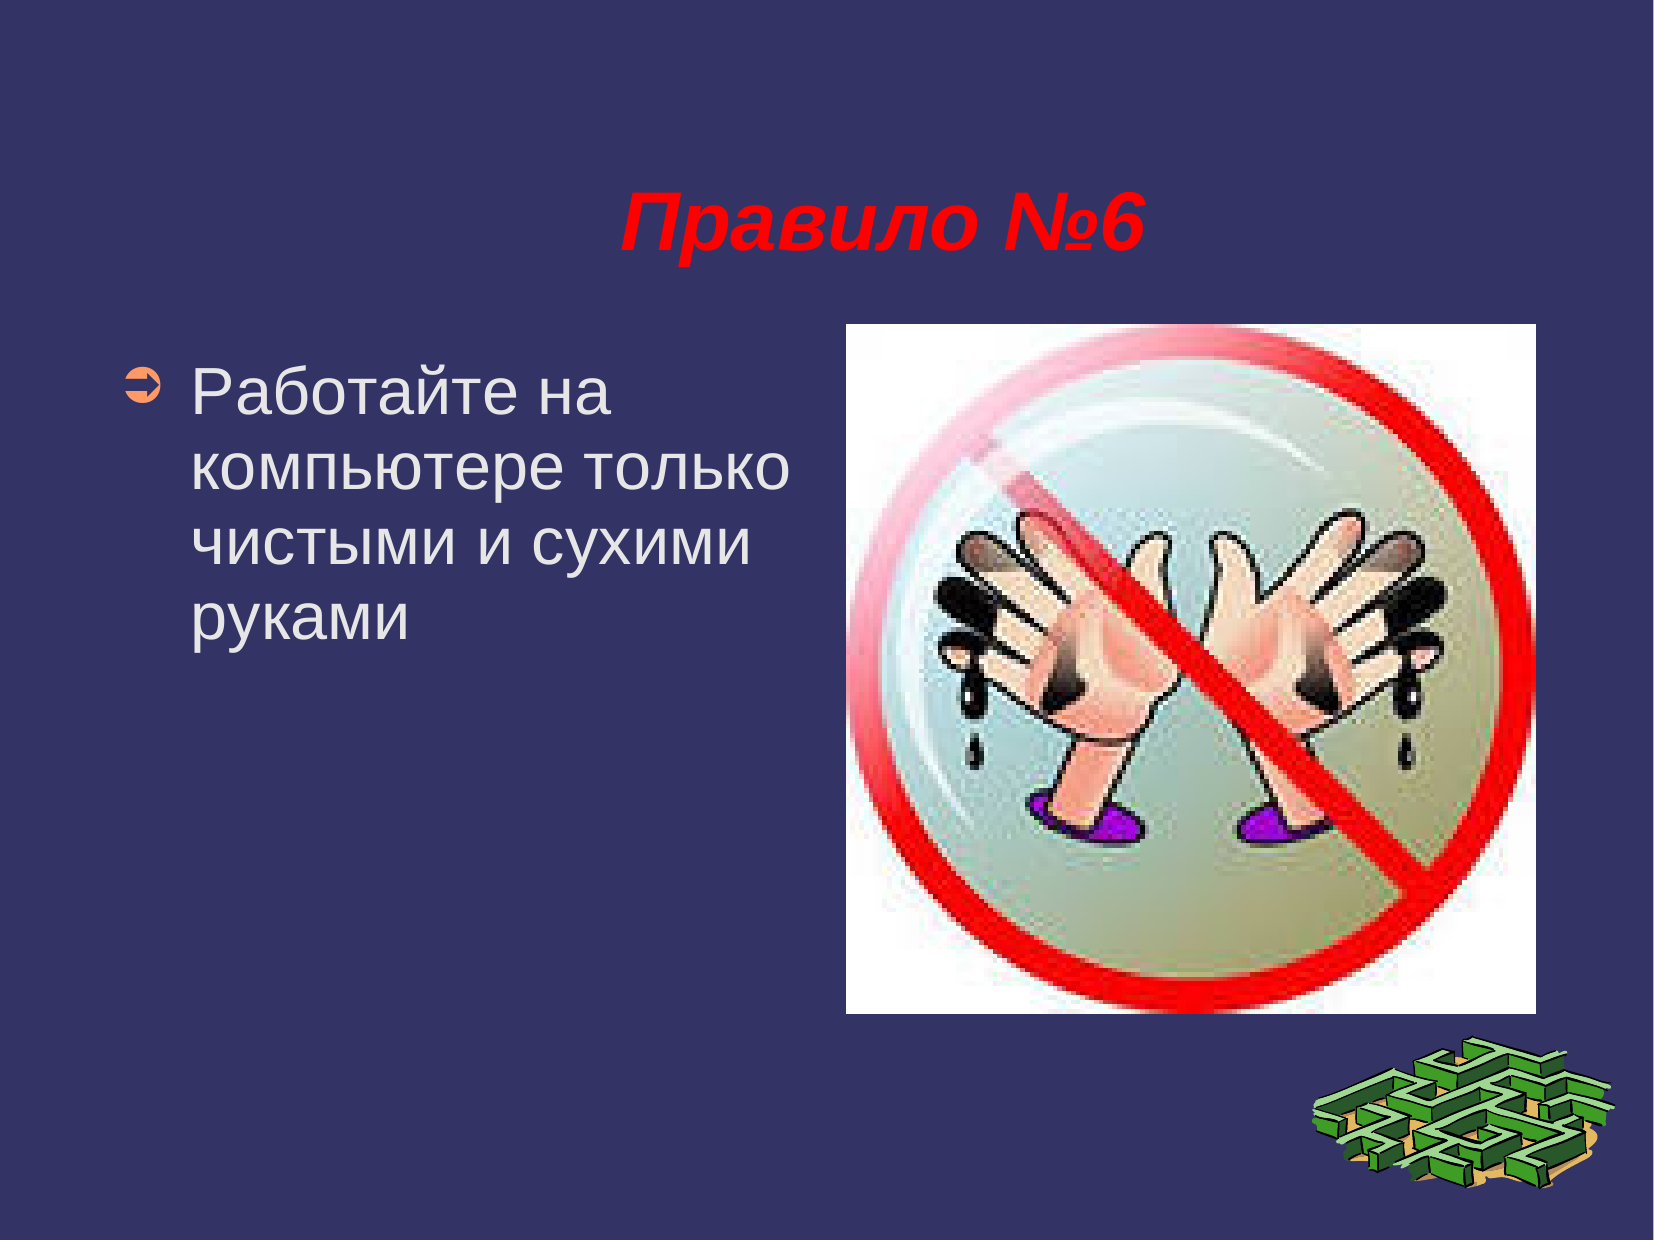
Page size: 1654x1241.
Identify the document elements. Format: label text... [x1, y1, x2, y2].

list Работайте на компьютере только чистыми и сухими руками [108, 354, 798, 1136]
title Правило №6 [177, 118, 1590, 326]
picture [846, 324, 1536, 1014]
